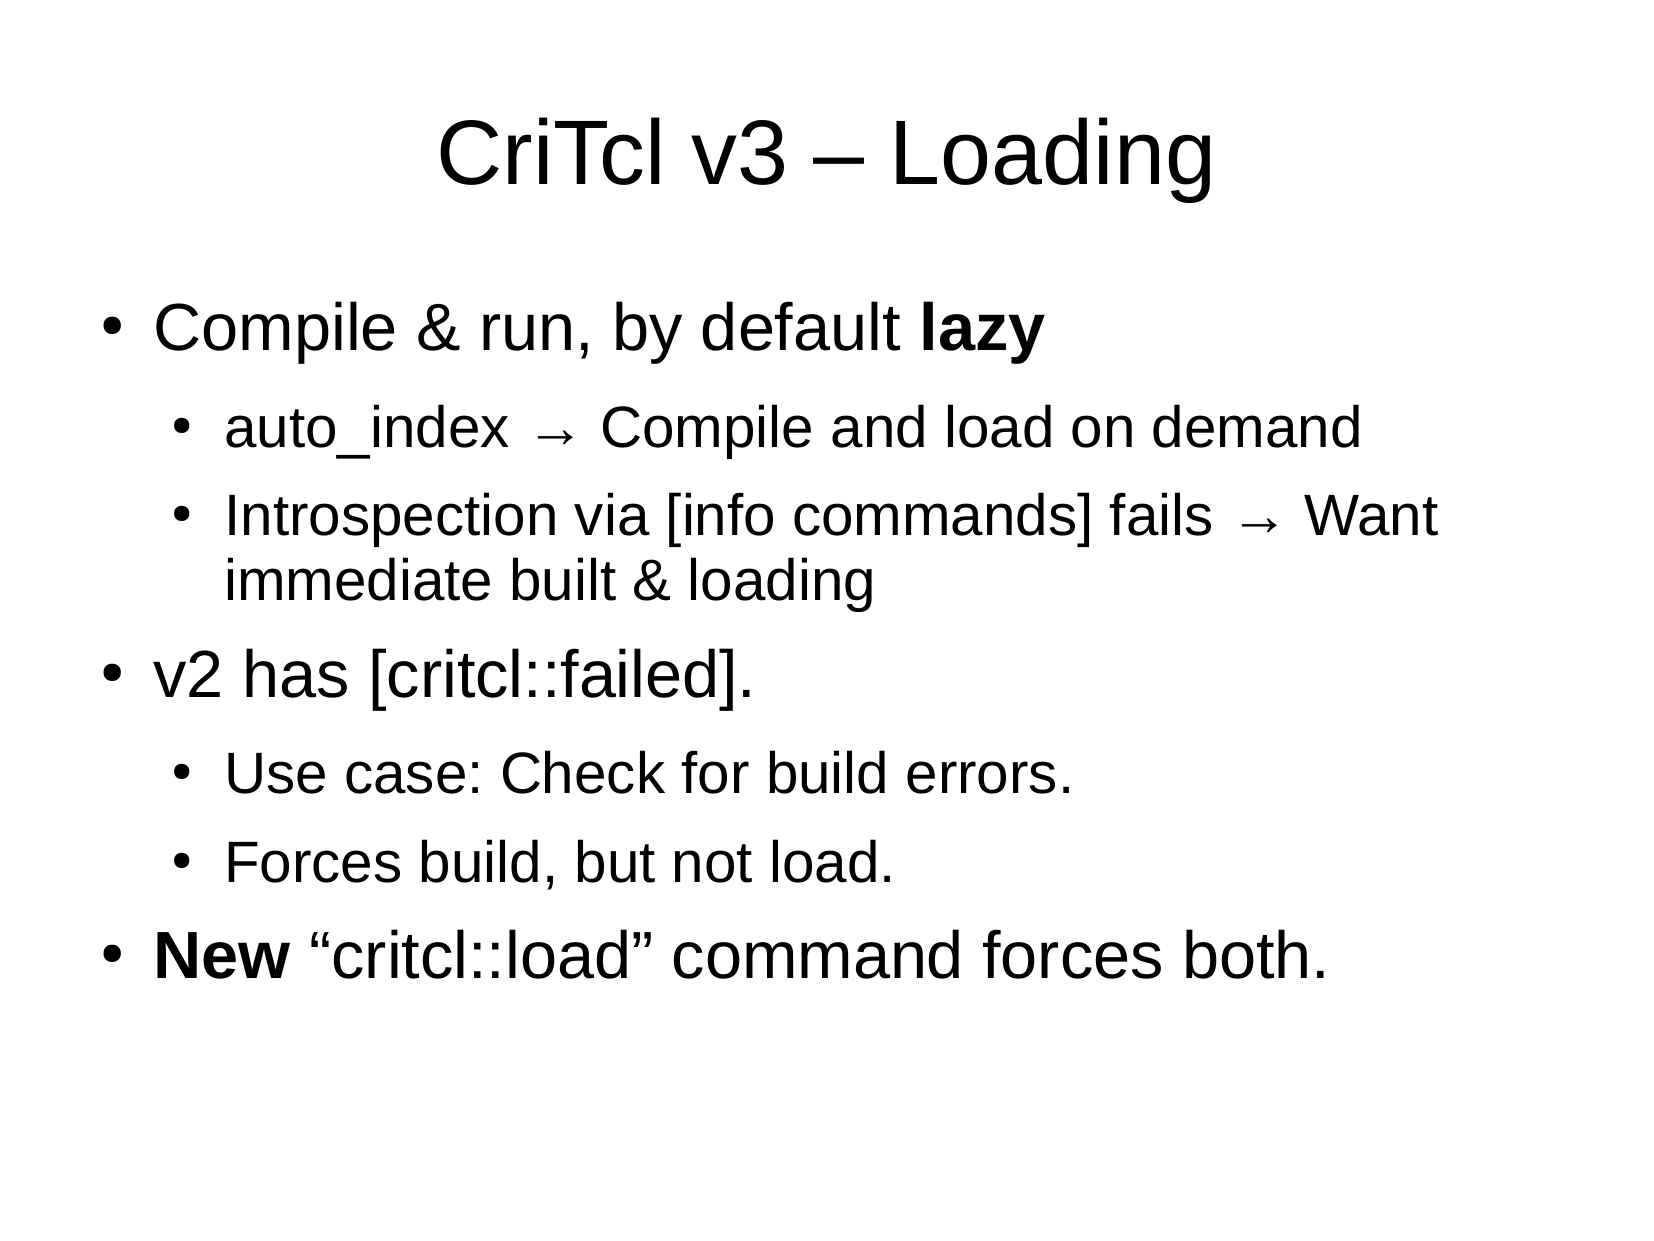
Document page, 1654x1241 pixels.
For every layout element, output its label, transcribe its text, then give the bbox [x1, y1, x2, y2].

title CriTcl v3 – Loading [82, 56, 1571, 250]
list Compile & run, by default lazy auto_index → Compile and load on demand Introspection via [info commands] fails → Want immediate built & loading v2 has [critcl::failed]. Use case: Check for build errors. Forces build, but not load. New “critcl::load” command forces both. [82, 290, 1571, 1097]
